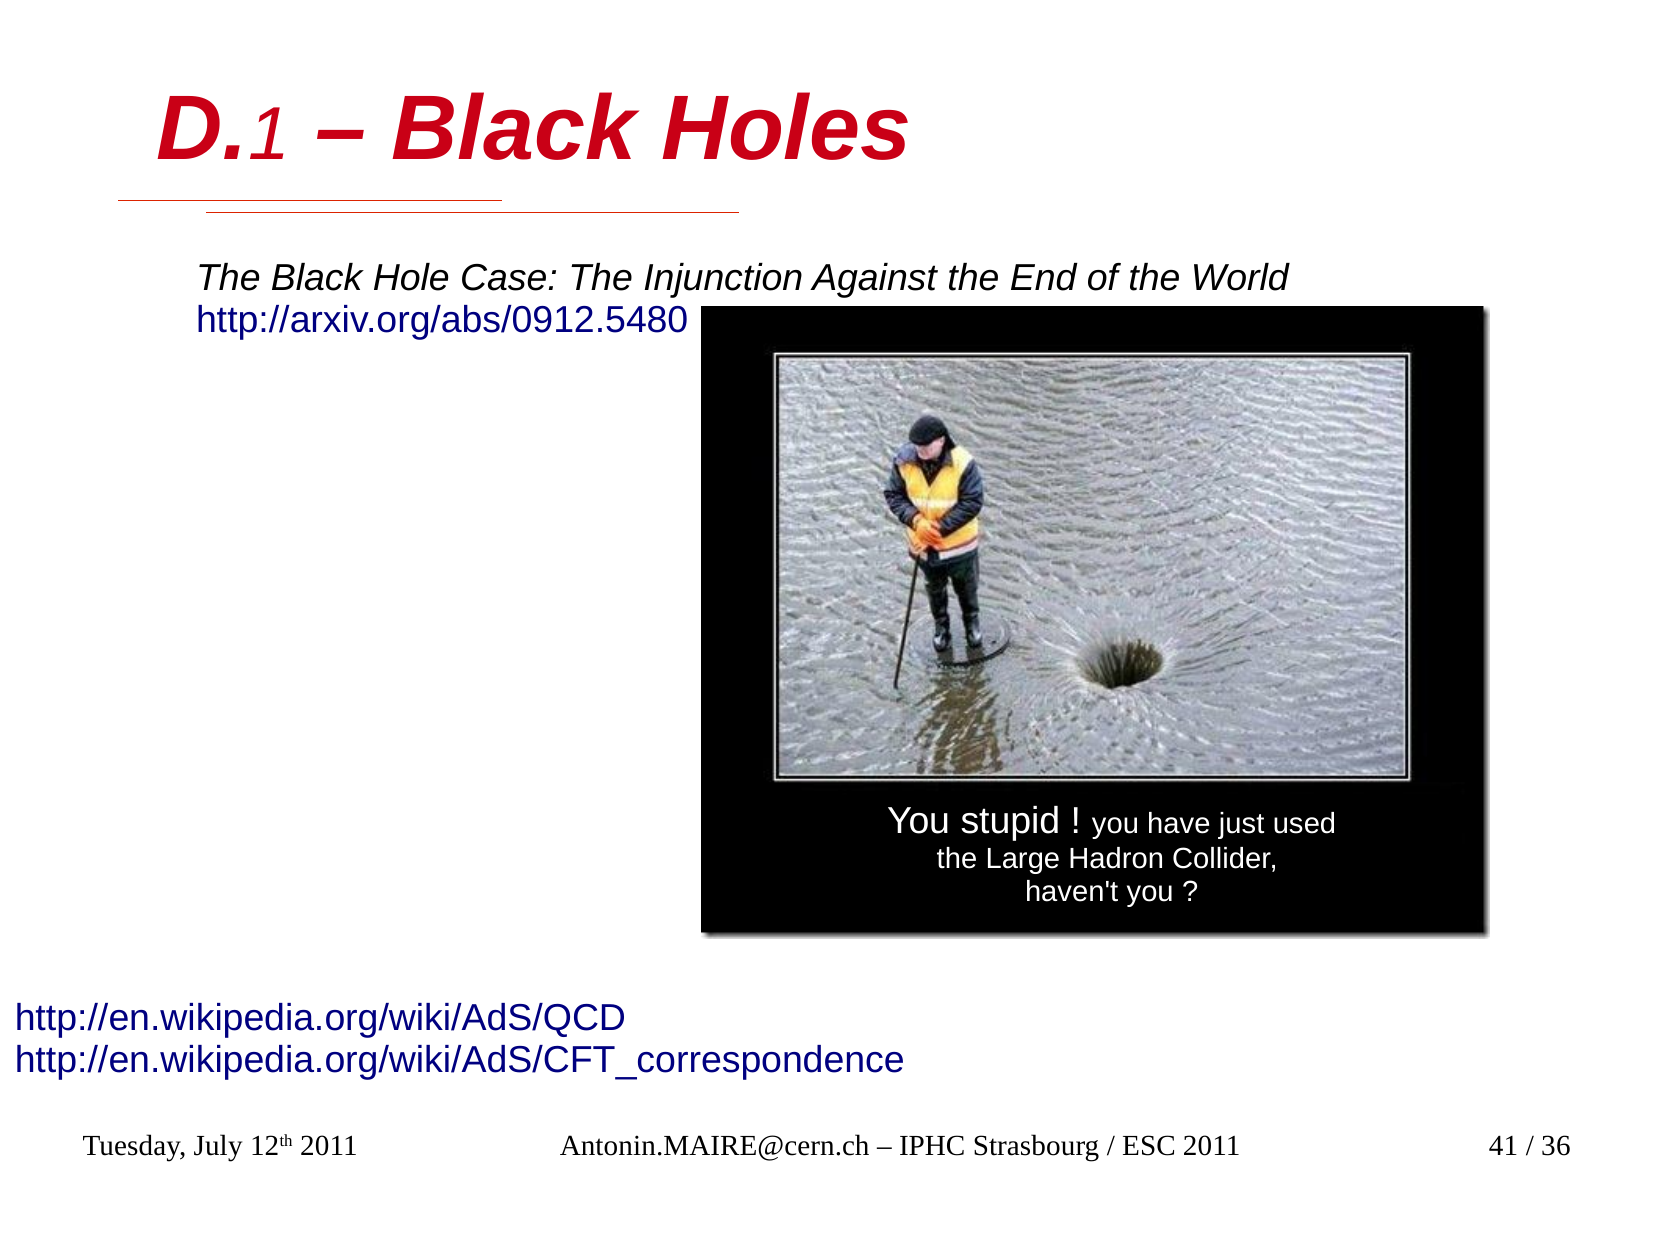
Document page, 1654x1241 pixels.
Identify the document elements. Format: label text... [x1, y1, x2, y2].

text_box The Black Hole Case: The Injunction Against the End of the World http://arxiv.org/abs/0912.5480 [181, 249, 1305, 348]
text_box You stupid ! you have just used the Large Hadron Collider, haven't you ? [872, 792, 1358, 915]
picture [701, 306, 1490, 939]
title D.1 – Black Holes [82, 49, 1571, 207]
text_box http://en.wikipedia.org/wiki/AdS/QCD http://en.wikipedia.org/wiki/AdS/CFT_correspondence [0, 988, 920, 1130]
